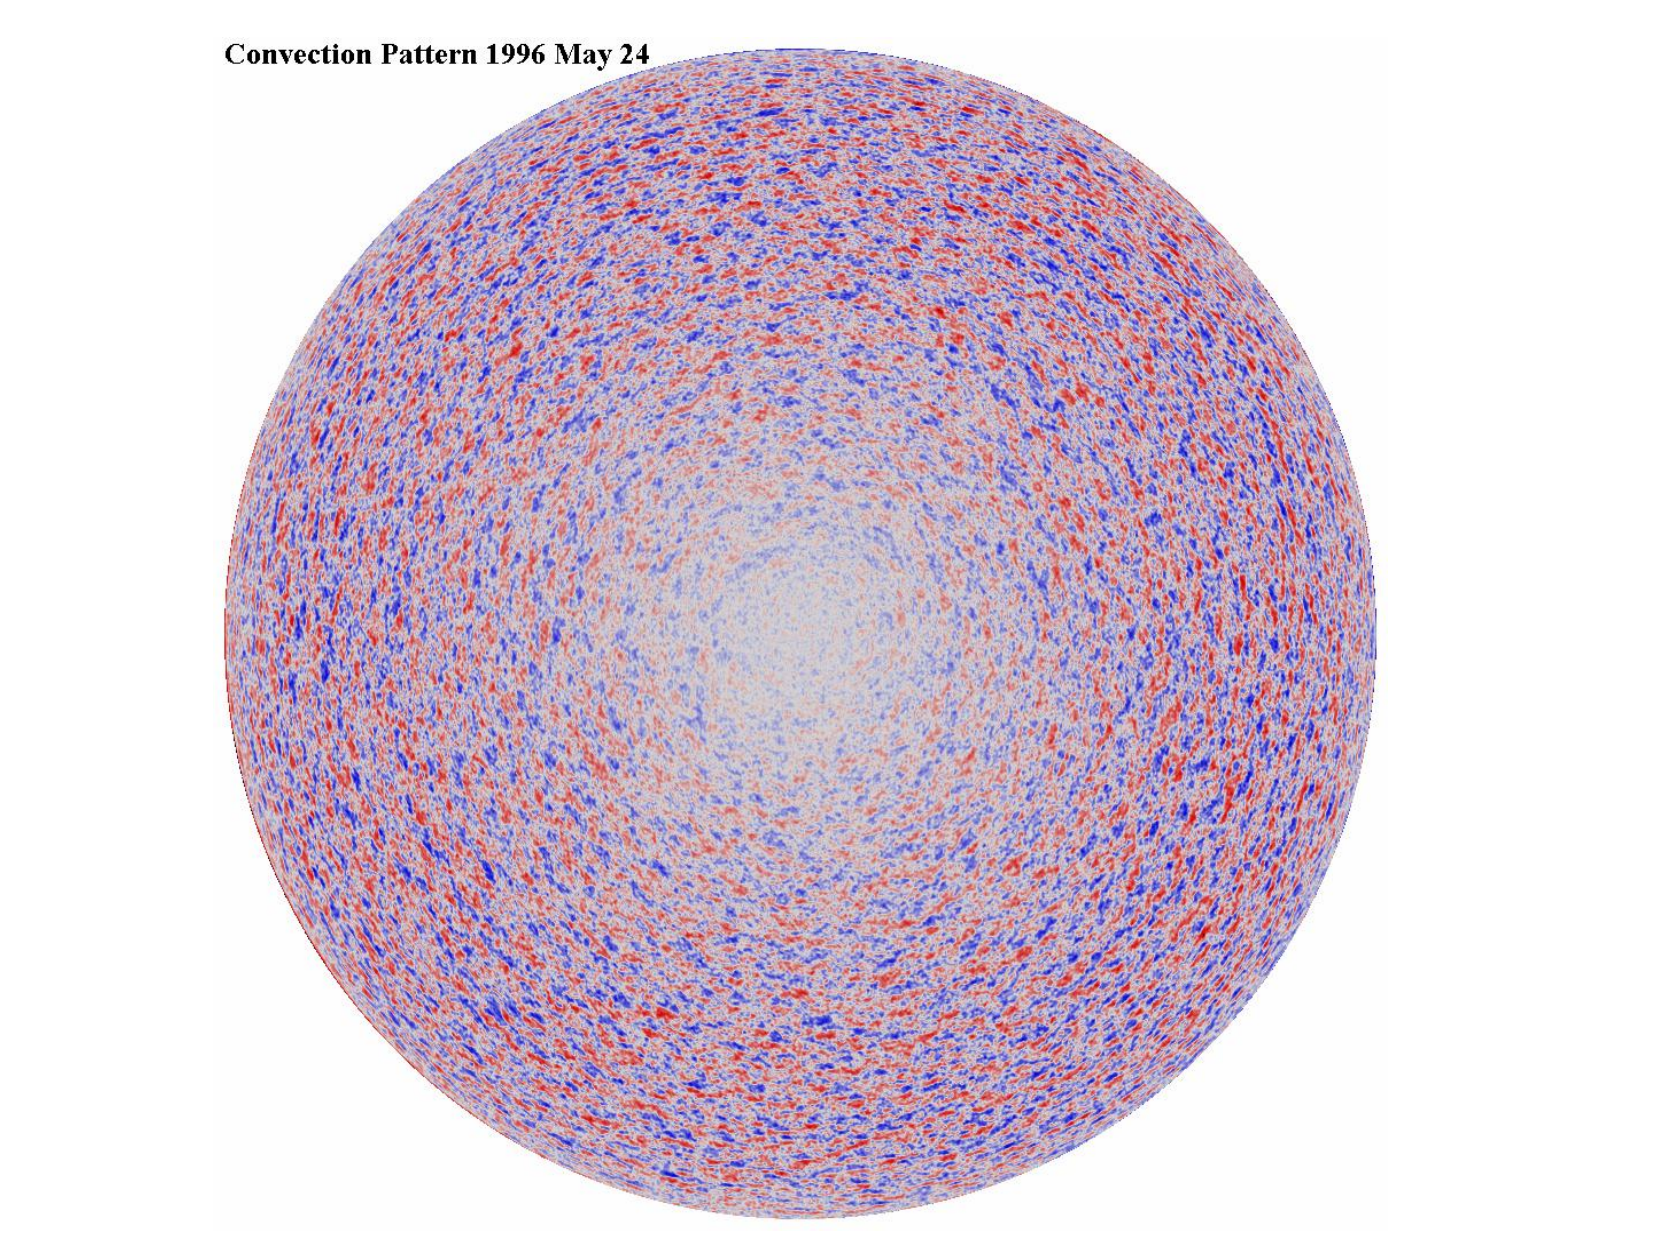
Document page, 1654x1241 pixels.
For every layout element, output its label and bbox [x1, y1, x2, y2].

picture [213, 37, 1388, 1231]
